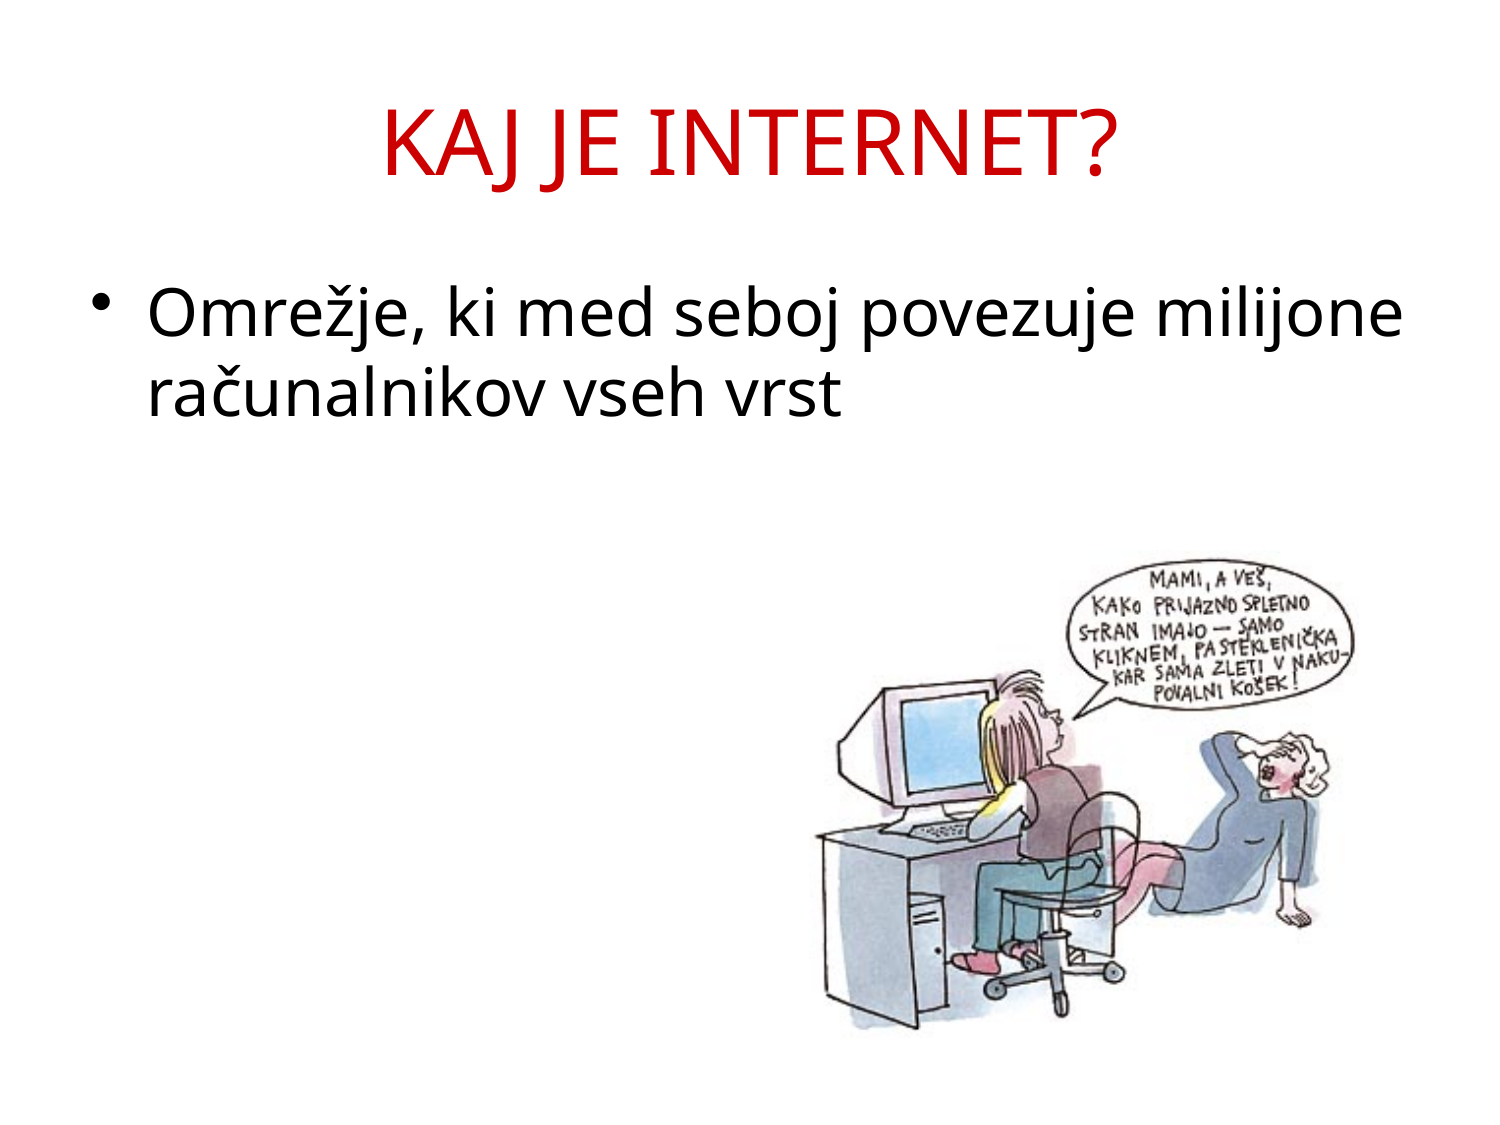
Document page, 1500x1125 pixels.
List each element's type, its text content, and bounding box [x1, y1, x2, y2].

picture [809, 550, 1359, 1040]
title KAJ JE INTERNET? [75, 45, 1425, 233]
list Omrežje, ki med seboj povezuje milijone računalnikov vseh vrst [75, 262, 1425, 1005]
